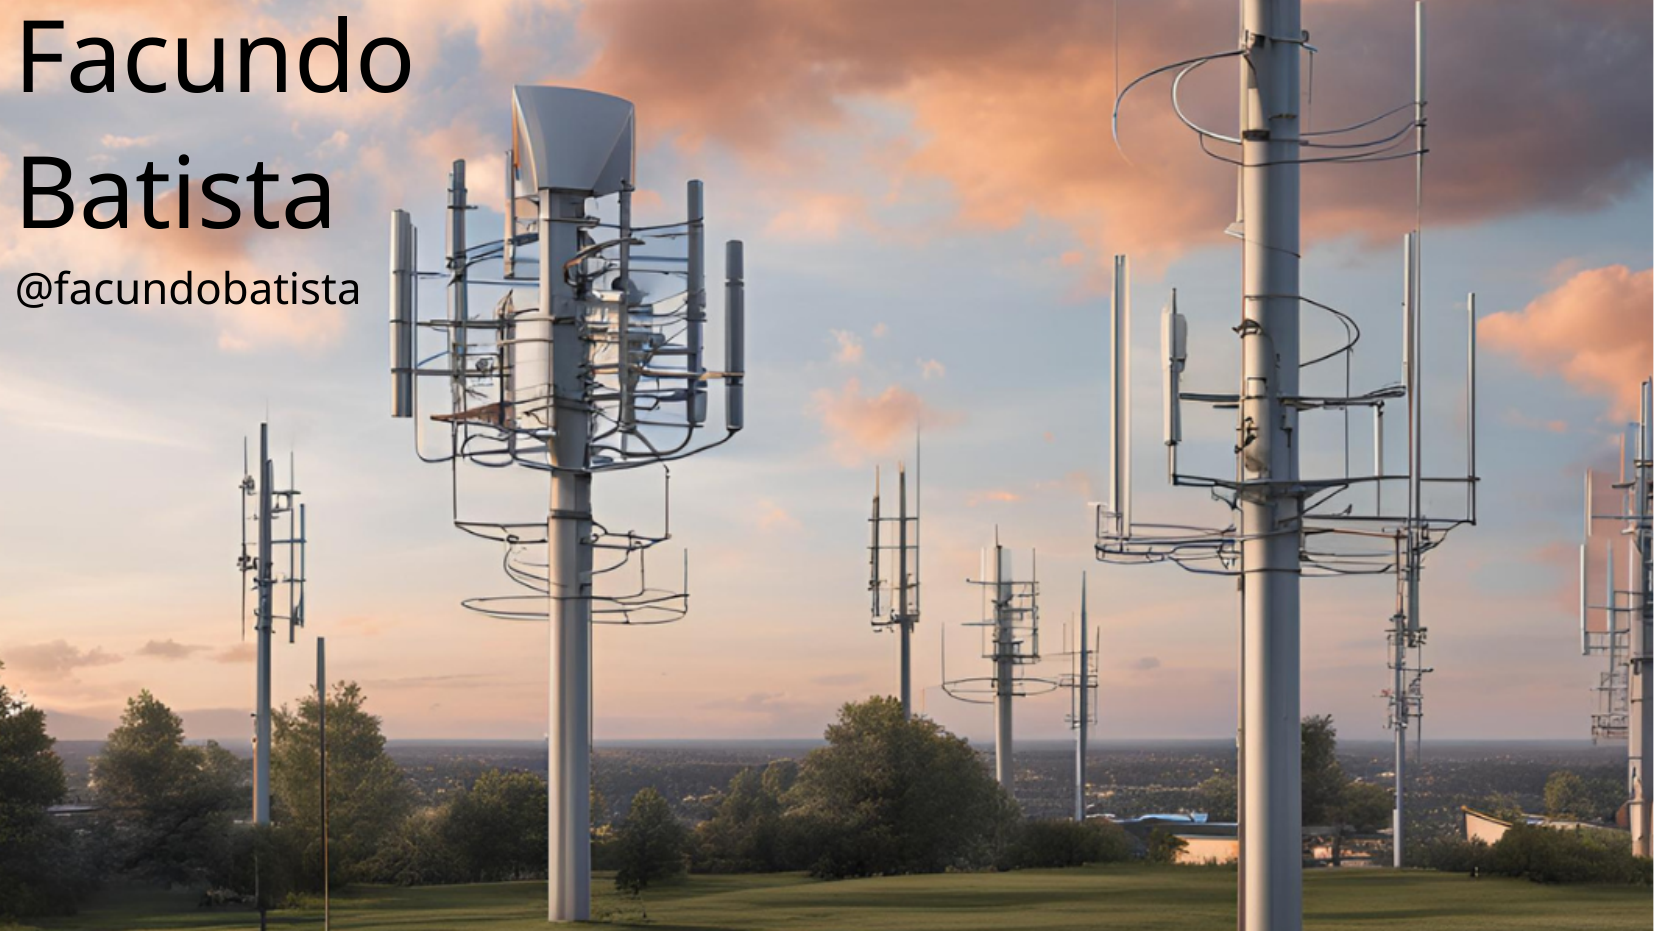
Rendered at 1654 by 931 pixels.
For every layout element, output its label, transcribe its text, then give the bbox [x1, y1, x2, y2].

picture [0, 0, 1654, 931]
picture [254, 296, 265, 301]
picture [229, 296, 241, 301]
picture [175, 296, 187, 301]
picture [343, 296, 354, 301]
picture [121, 296, 133, 301]
picture [74, 296, 85, 301]
picture [202, 296, 215, 301]
text_box Facundo Batista @facundobatista [0, 6, 1063, 296]
